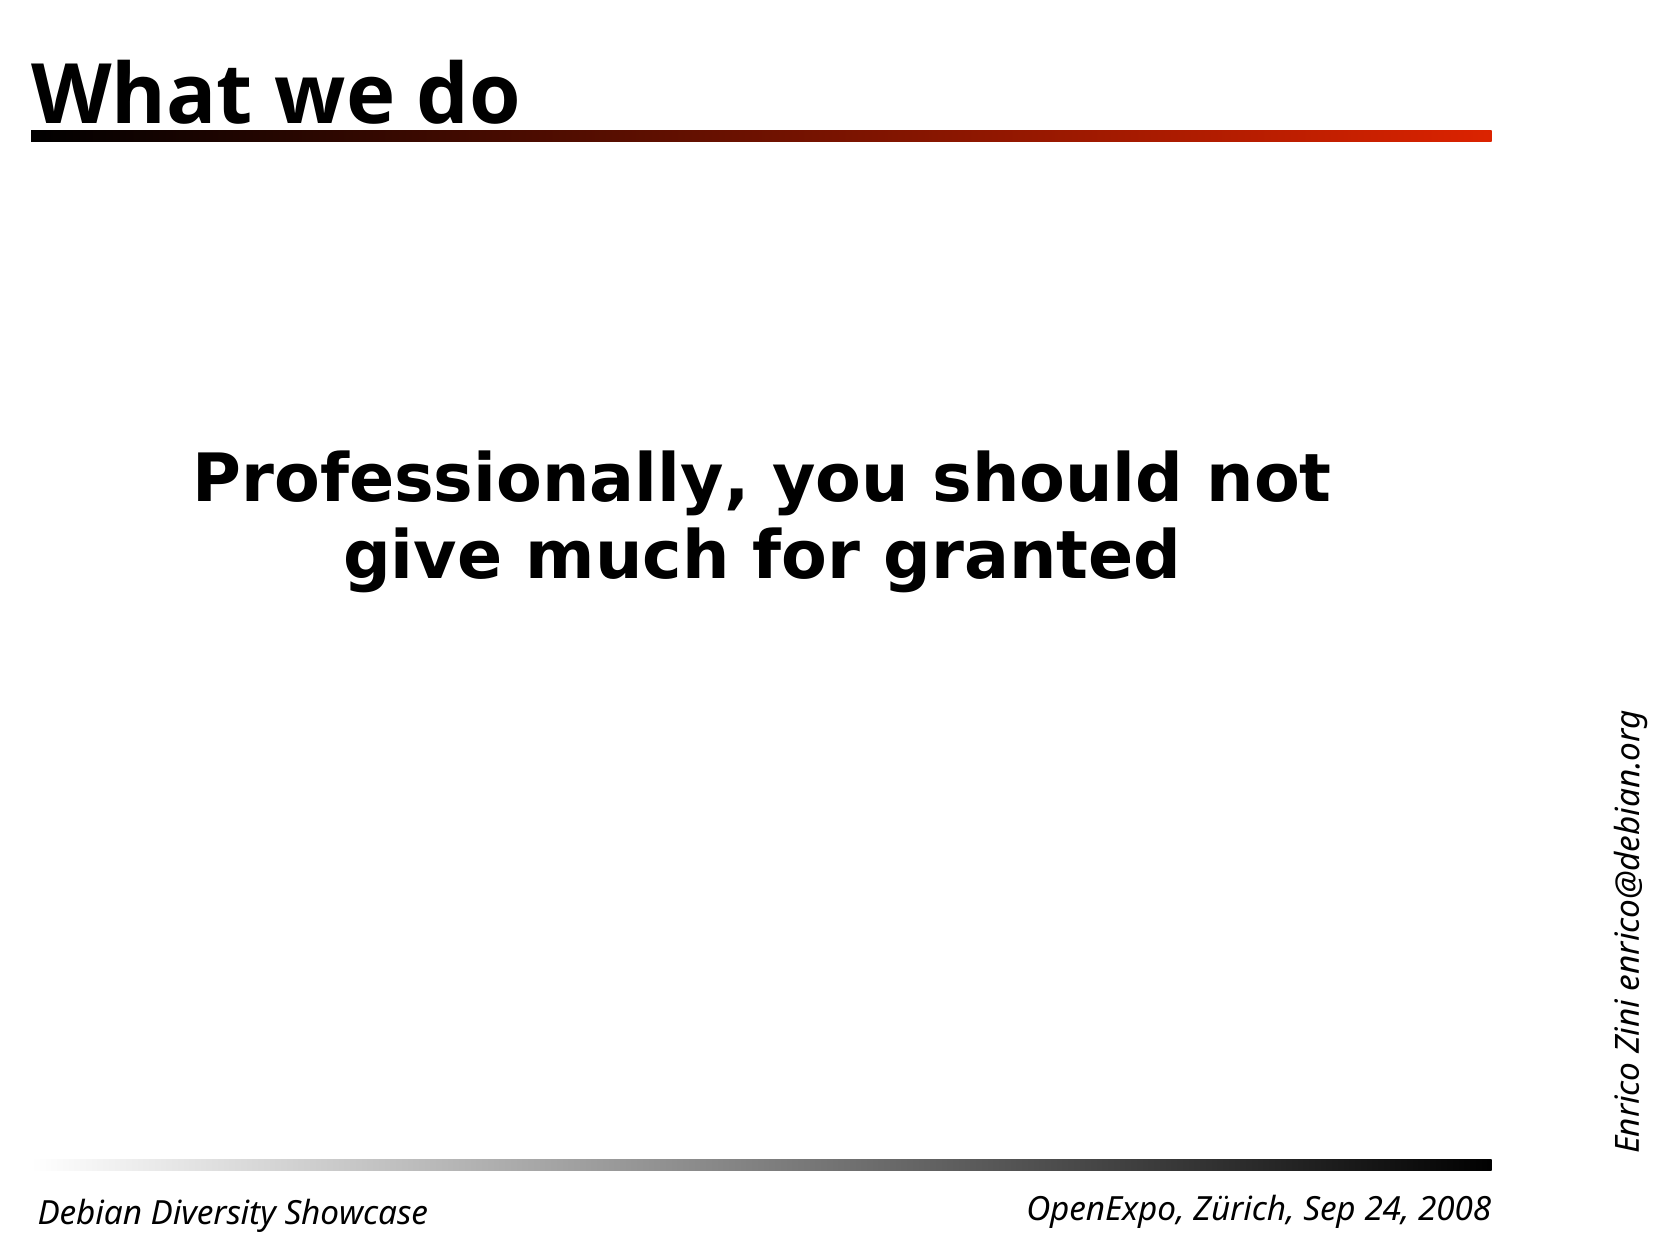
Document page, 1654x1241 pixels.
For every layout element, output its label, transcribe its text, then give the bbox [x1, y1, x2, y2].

text_box Professionally, you should not give much for granted [30, 439, 1495, 595]
text_box What we do [31, 34, 1438, 168]
